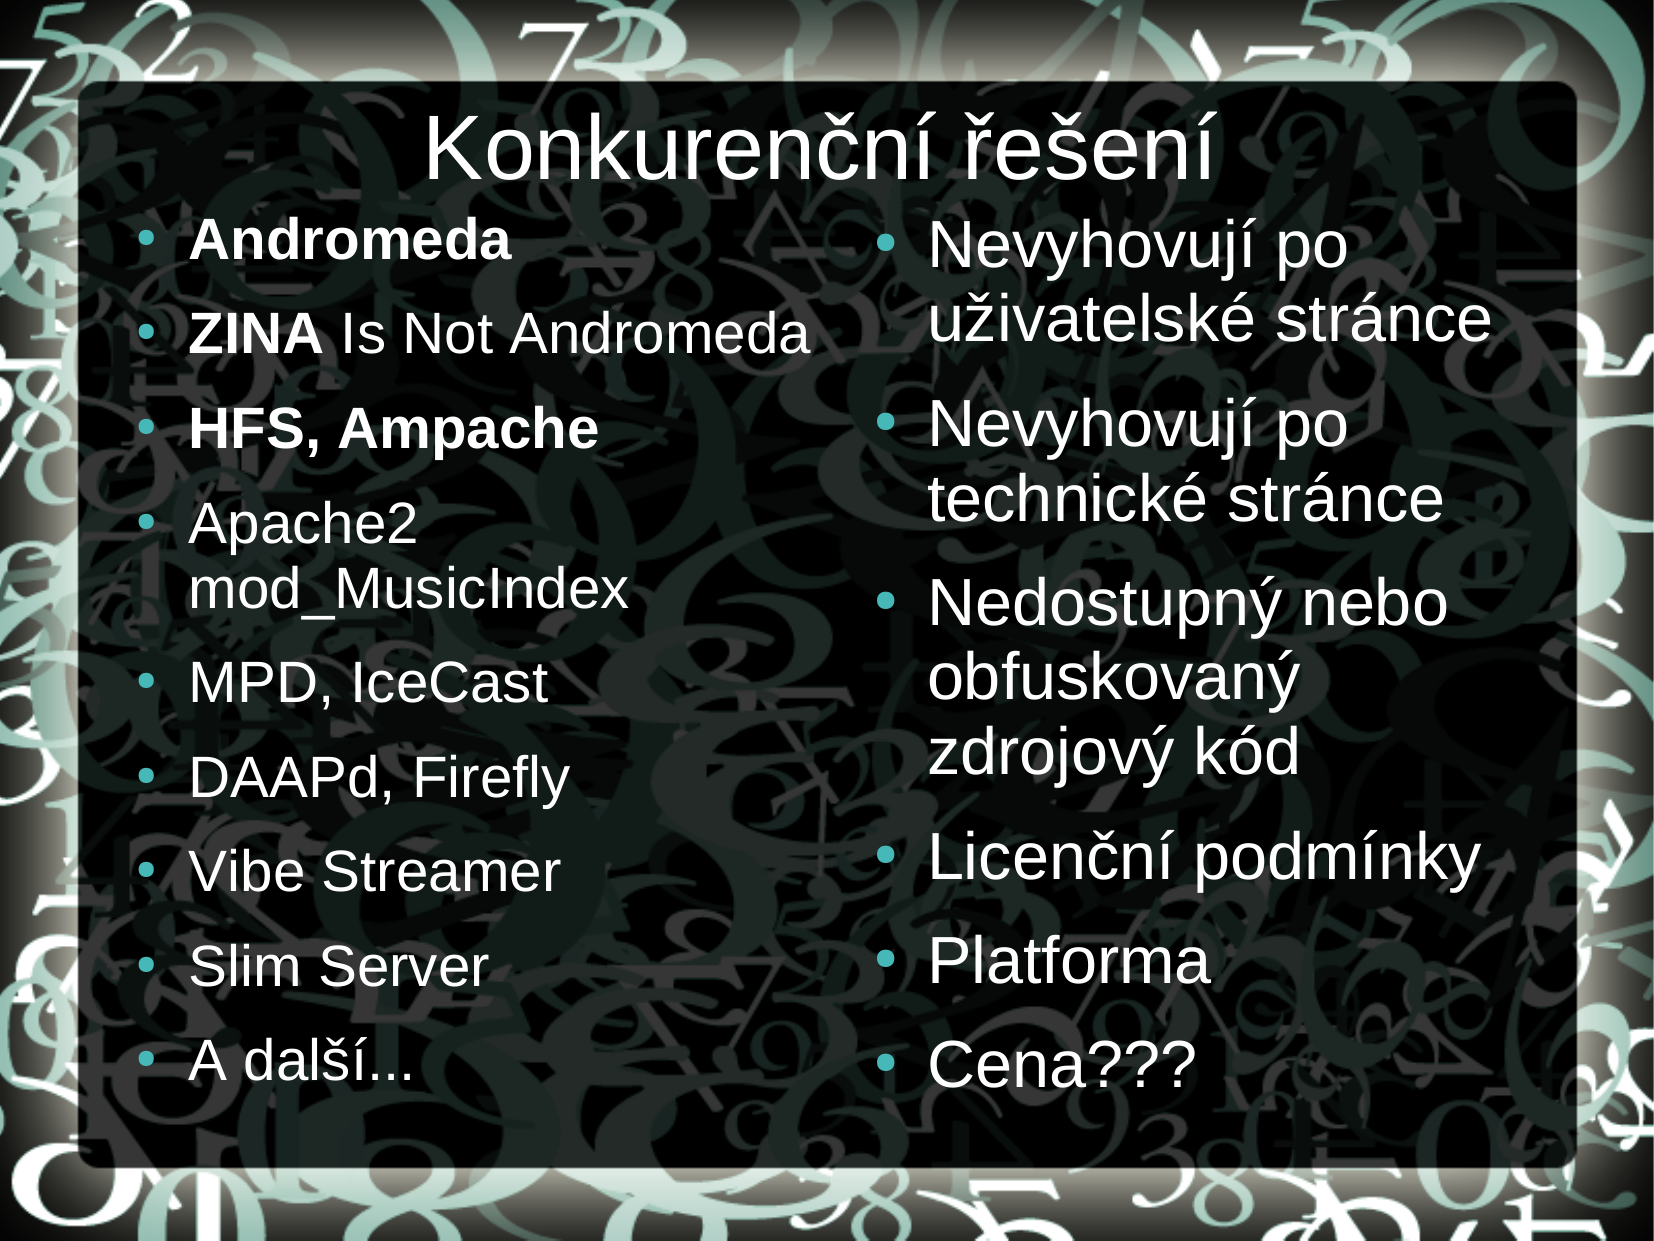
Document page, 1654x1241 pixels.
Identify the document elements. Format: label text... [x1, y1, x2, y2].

title Konkurenční řešení [76, 88, 1565, 207]
picture [0, 0, 1654, 1241]
list Nevyhovují po uživatelské stránce Nevyhovují po technické stránce Nedostupný nebo obfuskovaný zdrojový kód Licenční podmínky Platforma Cena??? [856, 206, 1536, 1123]
list Andromeda ZINA Is Not Andromeda HFS, Ampache Apache2 mod_MusicIndex MPD, IceCast DAAPd, Firefly Vibe Streamer Slim Server A další... [118, 206, 827, 1152]
